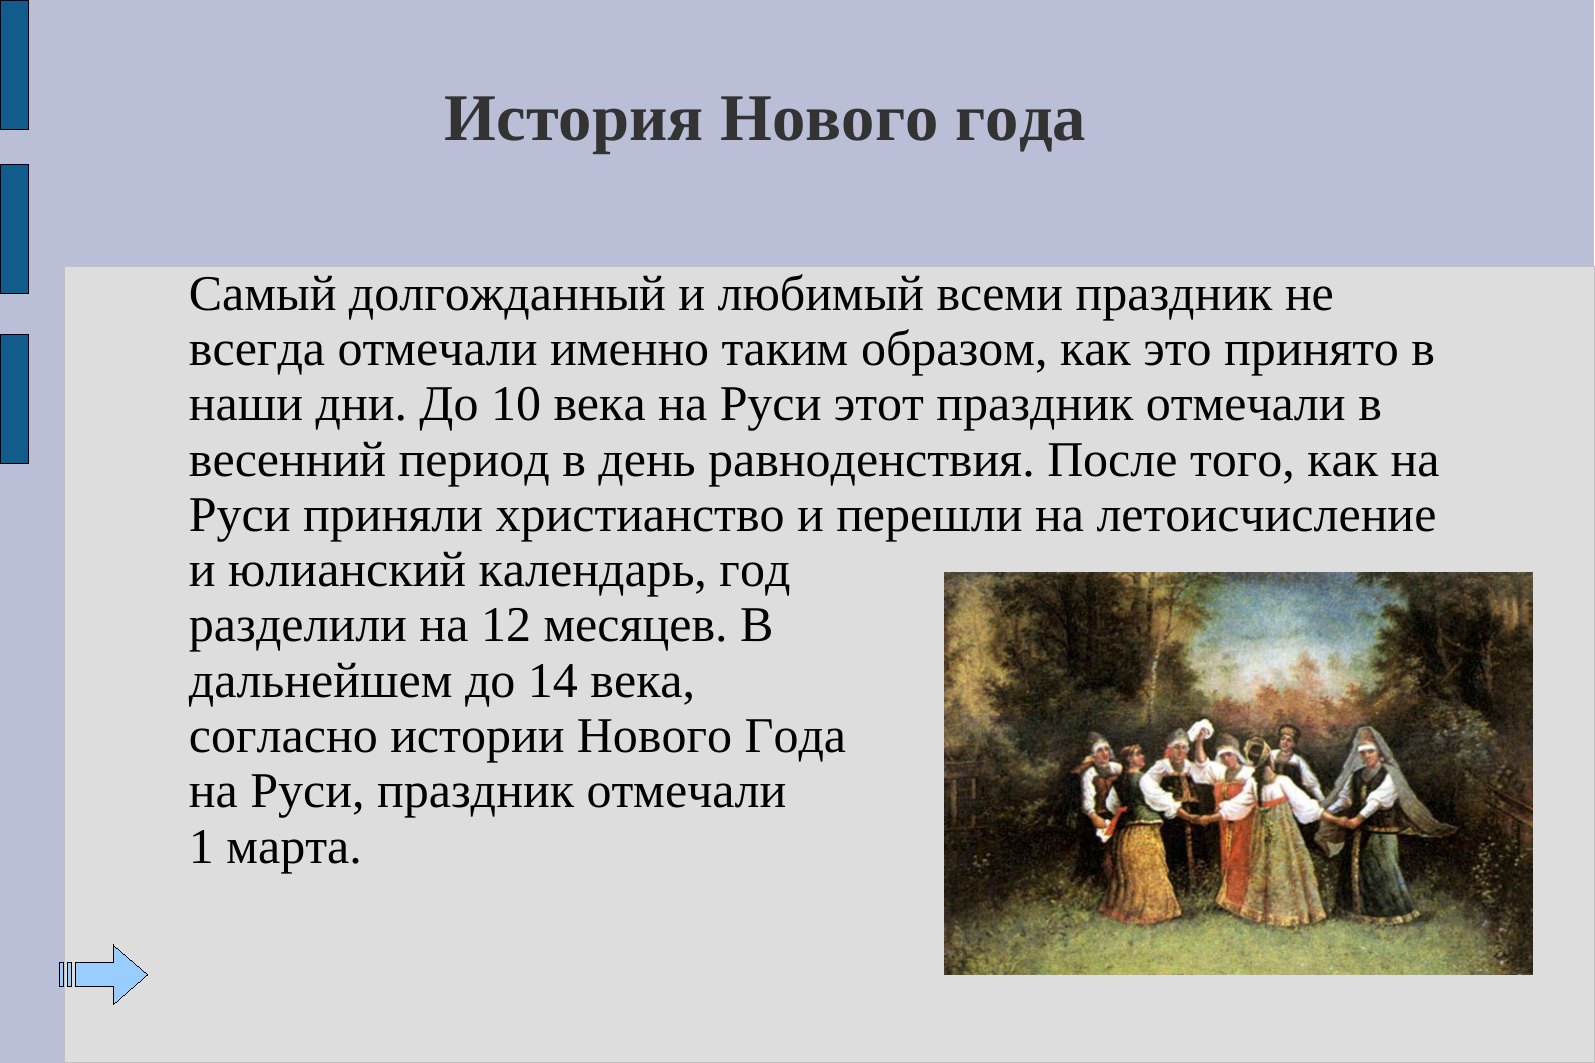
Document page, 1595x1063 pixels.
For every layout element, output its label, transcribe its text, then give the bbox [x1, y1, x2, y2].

text_box [59, 962, 64, 987]
text_box [75, 944, 148, 1005]
picture [944, 572, 1533, 975]
title История Нового года [85, 29, 1447, 208]
text_box [67, 962, 72, 987]
list Самый долгожданный и любимый всеми праздник не всегда отмечали именно таким образом, как это принято в наши дни. До 10 века на Руси этот праздник отмечали в весенний период в день равноденствия. После того, как на Руси приняли христианство и перешли на летоисчисление и юлианский календарь, год разделили на 12 месяцев. В дальнейшем до 14 века, согласно истории Нового Года на Руси, праздник отмечали 1 марта. [118, 265, 1480, 936]
